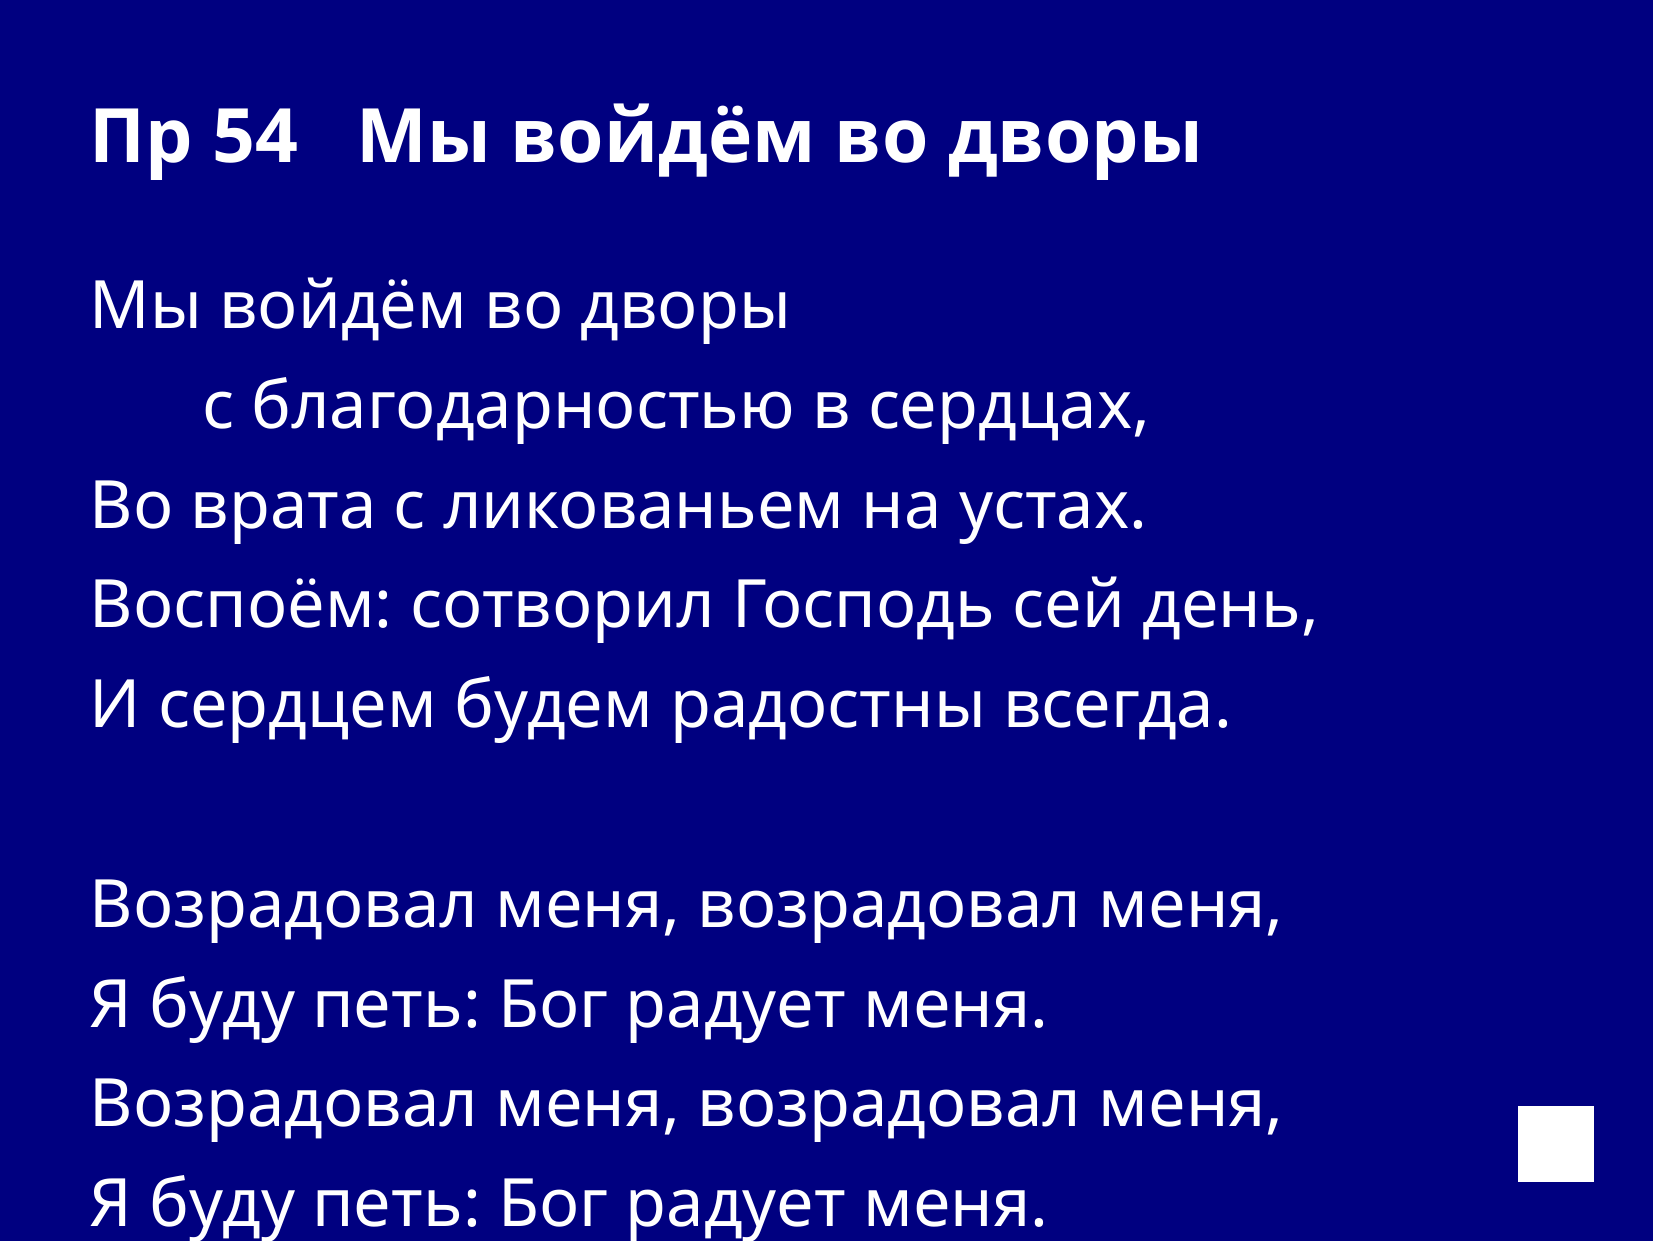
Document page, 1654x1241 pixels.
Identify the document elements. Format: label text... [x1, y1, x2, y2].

text_box Мы войдём во дворы с благодарностью в сердцах, Во врата с ликованьем на устах. Воспоём: сотворил Господь сей день, И сердцем будем радостны всегда. Возрадовал меня, возрадовал меня, Я буду петь: Бог радует меня. Возрадовал меня, возрадовал меня, Я буду петь: Бог радует меня. [75, 188, 1576, 1163]
text_box Пр 54 Мы войдём во дворы [75, 75, 1576, 188]
text_box [1518, 1106, 1594, 1182]
